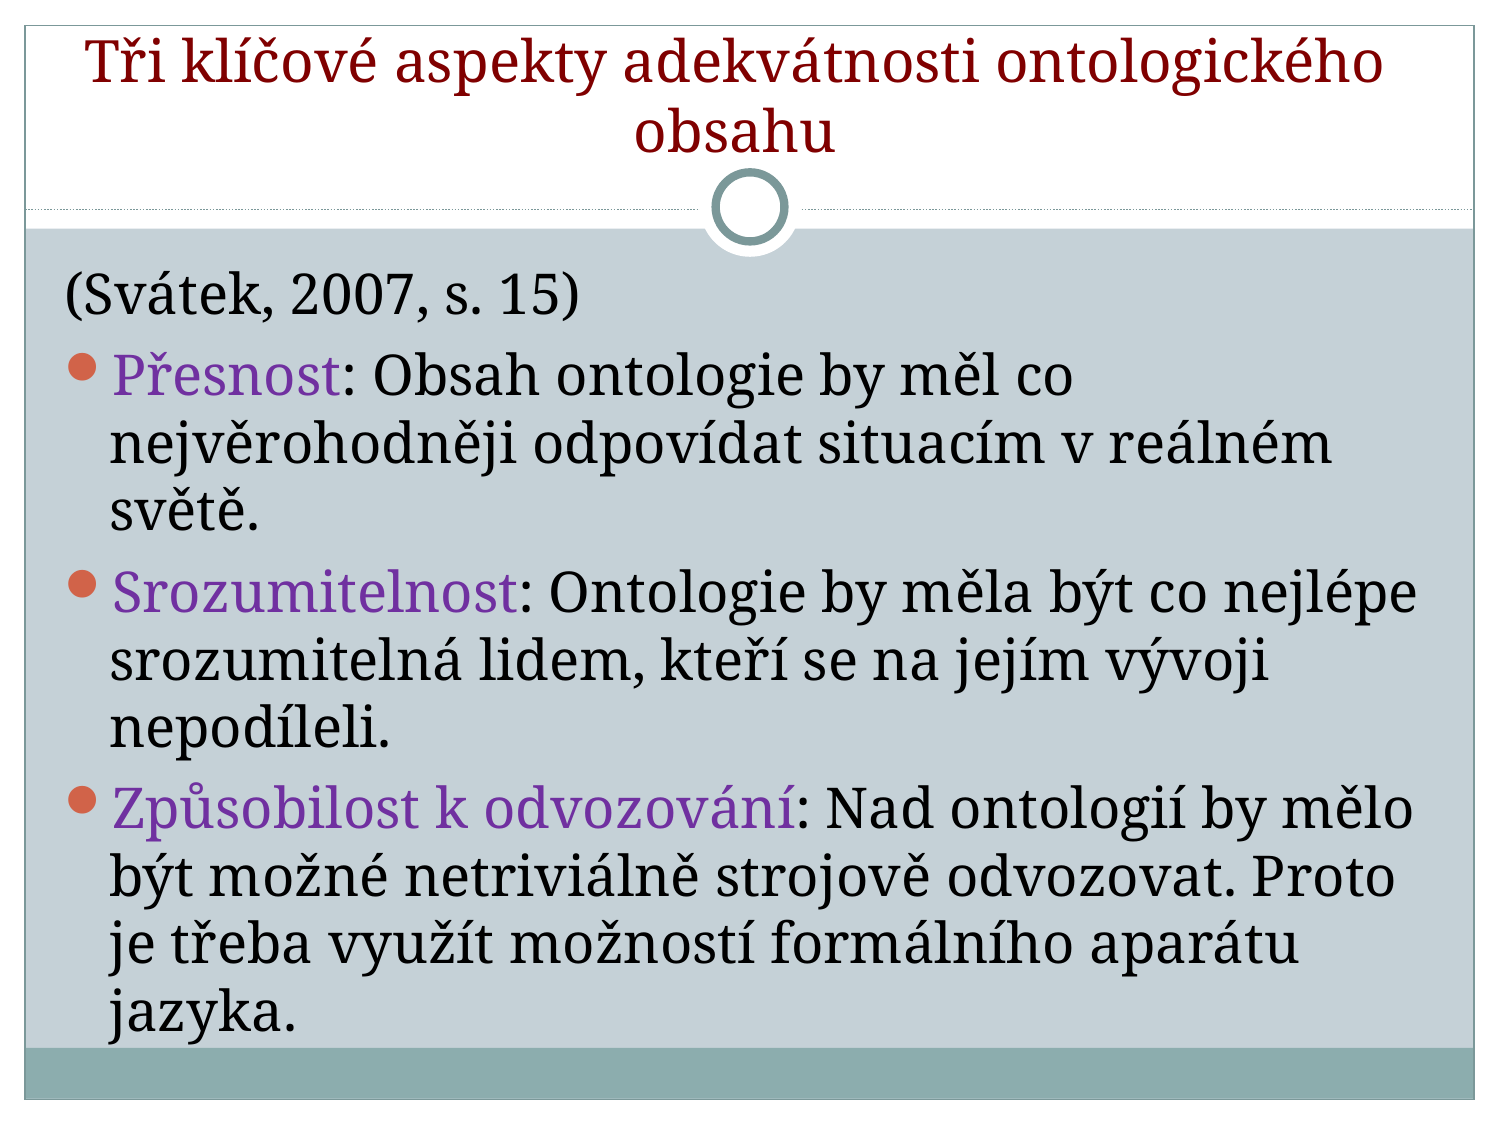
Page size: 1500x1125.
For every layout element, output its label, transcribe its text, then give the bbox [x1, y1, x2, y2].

list (Svátek, 2007, s. 15) Přesnost: Obsah ontologie by měl co nejvěrohodněji odpovídat situacím v reálném světě. Srozumitelnost: Ontologie by měla být co nejlépe srozumitelná lidem, kteří se na jejím vývoji nepodíleli. Způsobilost k odvozování: Nad ontologií by mělo být možné netriviálně strojově odvozovat. Proto je třeba využít možností formálního aparátu jazyka. [49, 250, 1445, 1001]
title Tři klíčové aspekty adekvátnosti ontologického obsahu [35, 16, 1436, 172]
